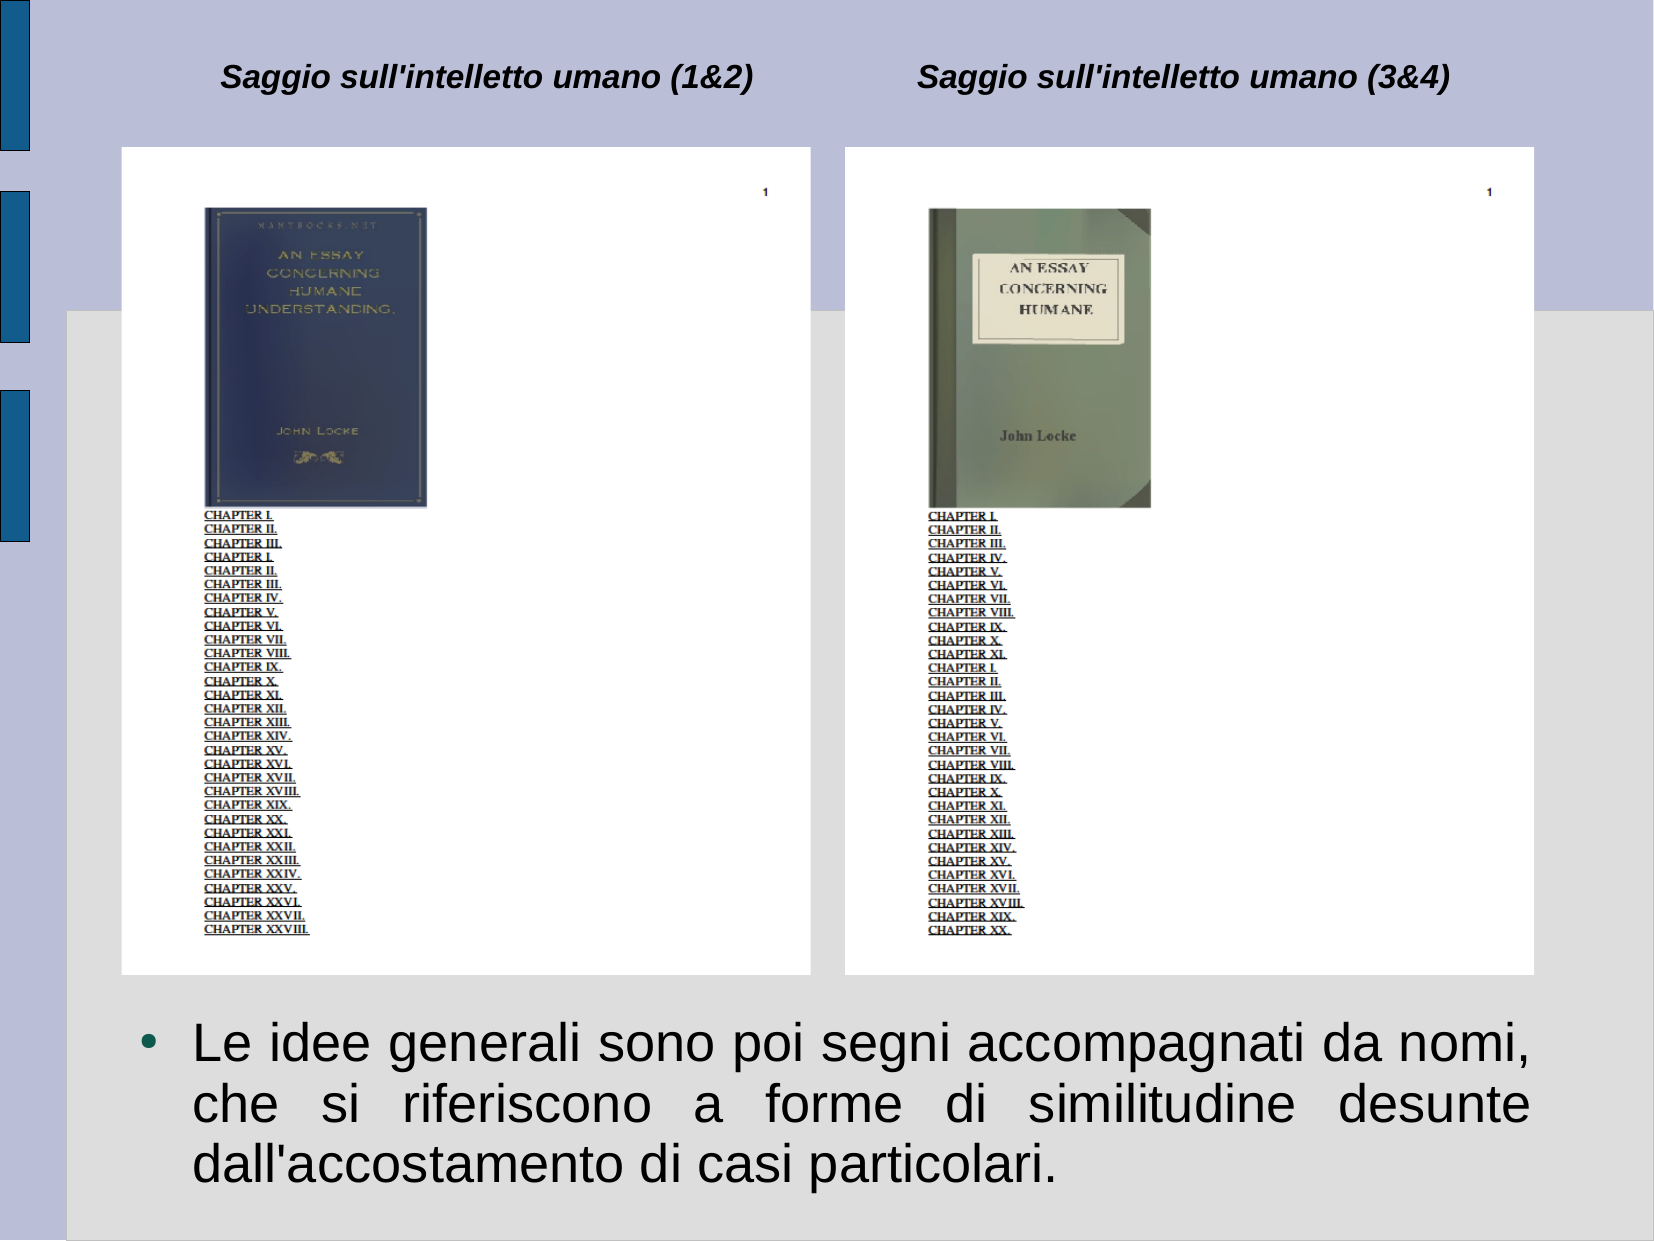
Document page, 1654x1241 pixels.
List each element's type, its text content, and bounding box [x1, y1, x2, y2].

title [121, 91, 1534, 299]
list Le idee generali sono poi segni accompagnati da nomi, che si riferiscono a forme di similitudine desunte dall'accostamento di casi particolari. [121, 1012, 1534, 1205]
text_box Saggio sull'intelletto umano (3&4) [903, 59, 1465, 97]
chart [845, 147, 1535, 975]
text_box Saggio sull'intelletto umano (1&2) [206, 59, 768, 119]
chart [121, 147, 811, 975]
